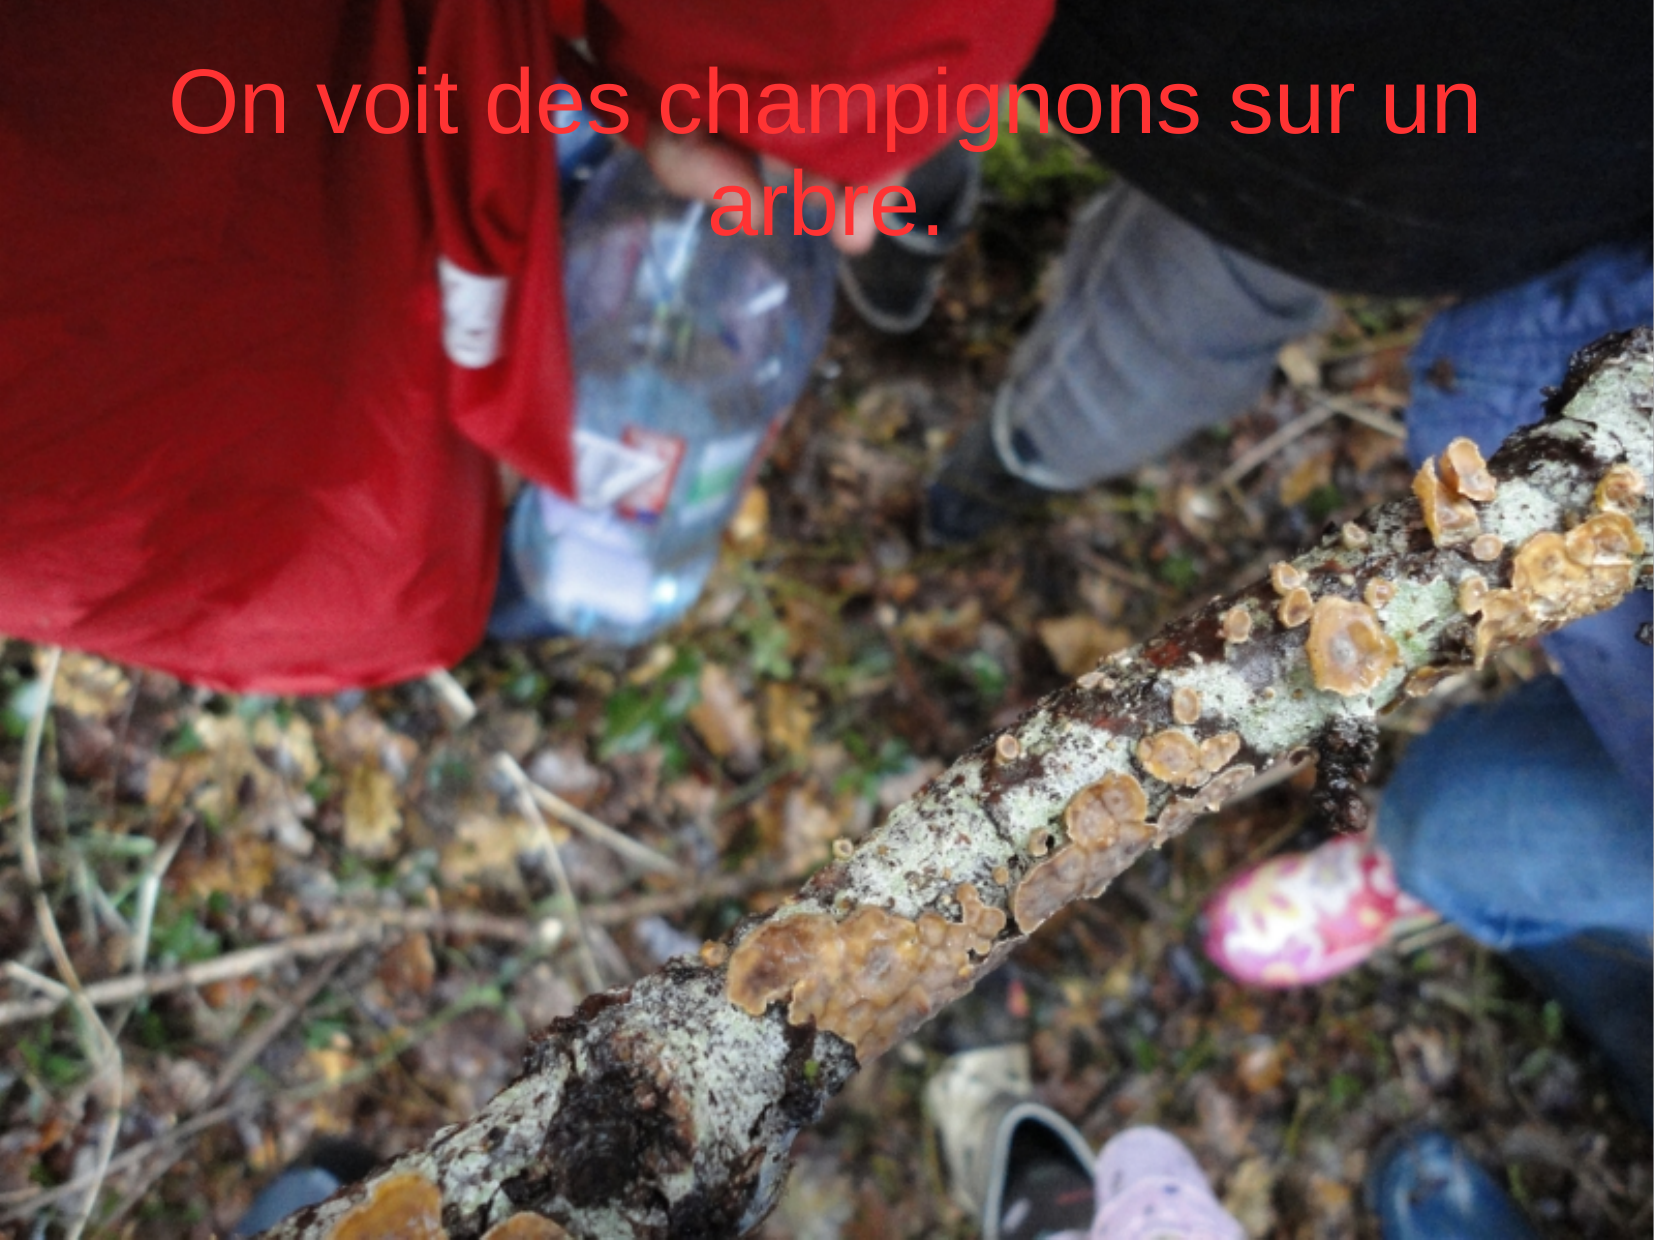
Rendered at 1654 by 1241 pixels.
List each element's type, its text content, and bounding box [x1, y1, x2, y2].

title On voit des champignons sur un arbre. [82, 49, 1571, 257]
picture [0, 0, 1654, 1240]
